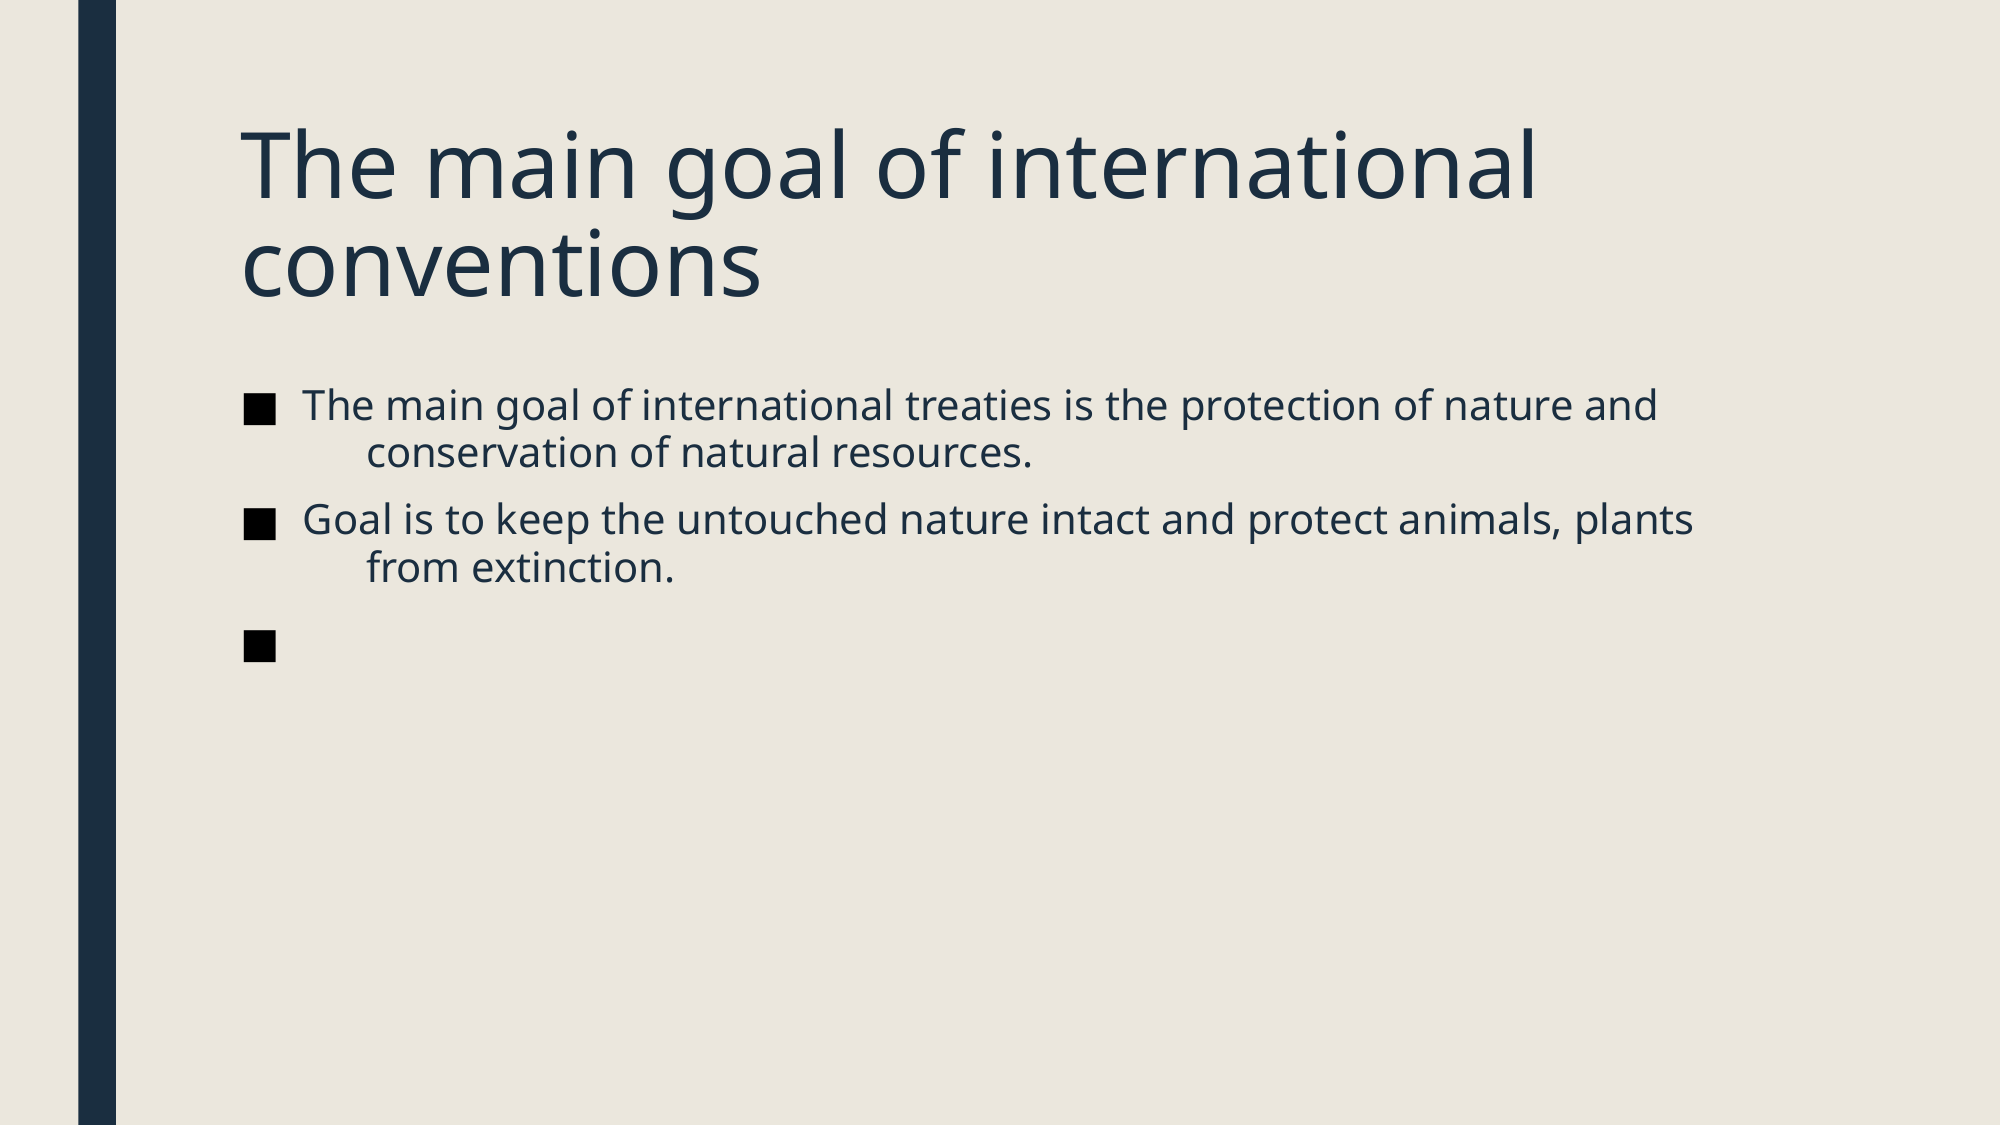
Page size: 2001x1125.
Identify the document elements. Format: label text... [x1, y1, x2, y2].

list The main goal of international treaties is the protection of nature and conservation of natural resources. Goal is to keep the untouched nature intact and protect animals, plants from extinction. [225, 375, 1801, 963]
title The main goal of international conventions [225, 112, 1801, 357]
